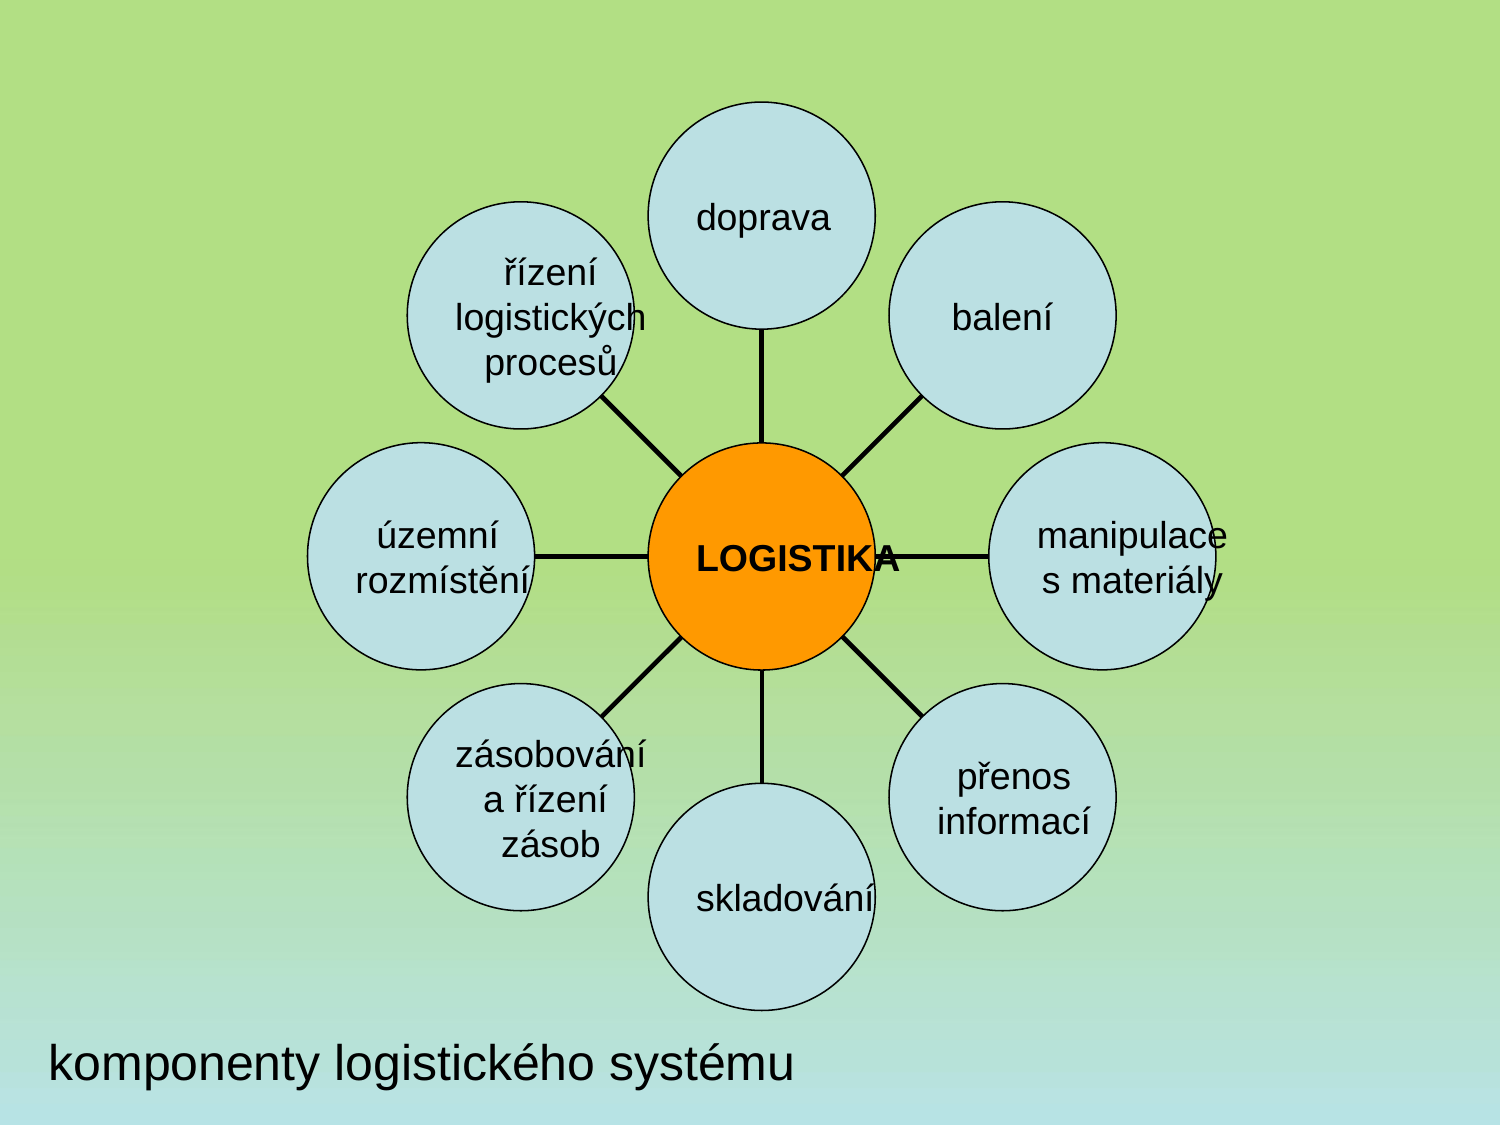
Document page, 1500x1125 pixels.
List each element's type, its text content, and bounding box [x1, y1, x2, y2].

text_box LOGISTIKA [648, 442, 876, 671]
text_box manipulace s materiály [988, 442, 1216, 670]
text_box řízení logistických procesů [407, 201, 635, 429]
text_box územní rozmístění [307, 442, 535, 670]
text_box přenos informací [889, 683, 1117, 911]
text_box doprava [648, 102, 876, 330]
text_box balení [889, 201, 1117, 429]
text_box zásobování a řízení zásob [407, 683, 635, 911]
text_box komponenty logistického systému [33, 1023, 811, 1099]
text_box skladování [648, 783, 876, 1011]
picture [0, 0, 1500, 1125]
